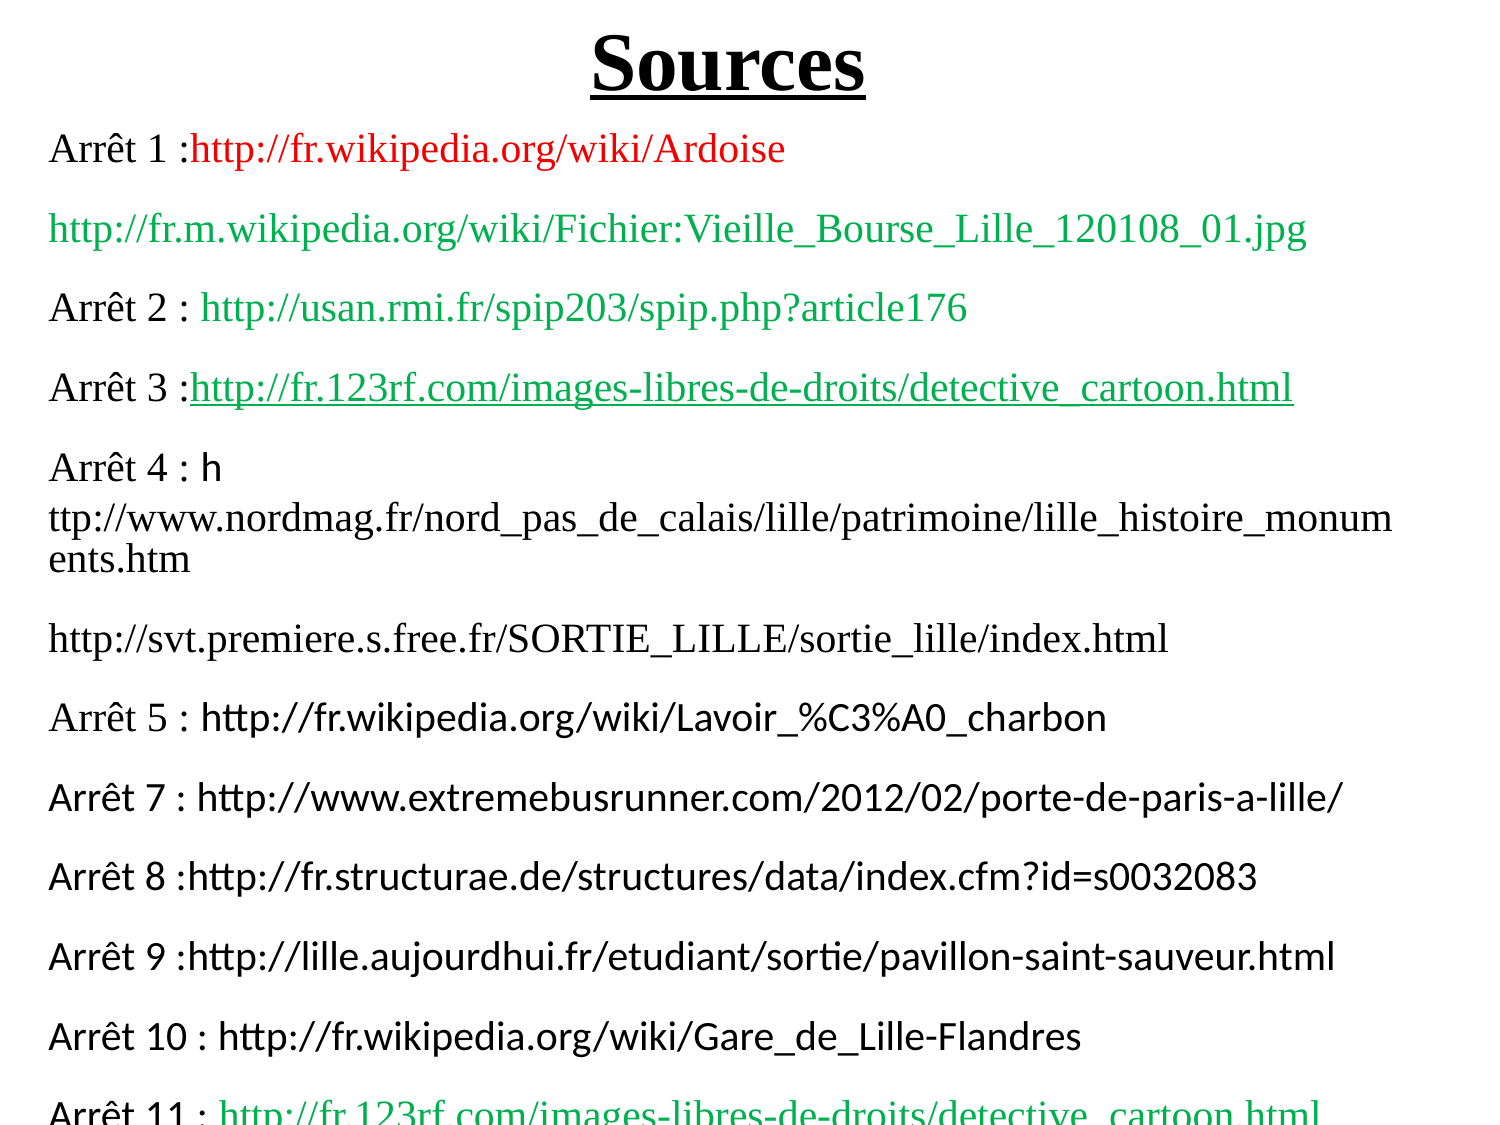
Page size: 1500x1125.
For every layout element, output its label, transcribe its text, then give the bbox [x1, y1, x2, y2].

list Arrêt 1 :http://fr.wikipedia.org/wiki/Ardoise http://fr.m.wikipedia.org/wiki/Fichier:Vieille_Bourse_Lille_120108_01.jpg Arrêt 2 : http://usan.rmi.fr/spip203/spip.php?article176 Arrêt 3 :http://fr.123rf.com/images-libres-de-droits/detective_cartoon.html Arrêt 4 : http://www.nordmag.fr/nord_pas_de_calais/lille/patrimoine/lille_histoire_monuments.htm http://svt.premiere.s.free.fr/SORTIE_LILLE/sortie_lille/index.html Arrêt 5 : http://fr.wikipedia.org/wiki/Lavoir_%C3%A0_charbon Arrêt 7 : http://www.extremebusrunner.com/2012/02/porte-de-paris-a-lille/ Arrêt 8 :http://fr.structurae.de/structures/data/index.cfm?id=s0032083 Arrêt 9 :http://lille.aujourdhui.fr/etudiant/sortie/pavillon-saint-sauveur.html Arrêt 10 : http://fr.wikipedia.org/wiki/Gare_de_Lille-Flandres Arrêt 11 : http://fr.123rf.com/images-libres-de-droits/detective_cartoon.html [33, 113, 1418, 1125]
title Sources [53, 0, 1404, 113]
